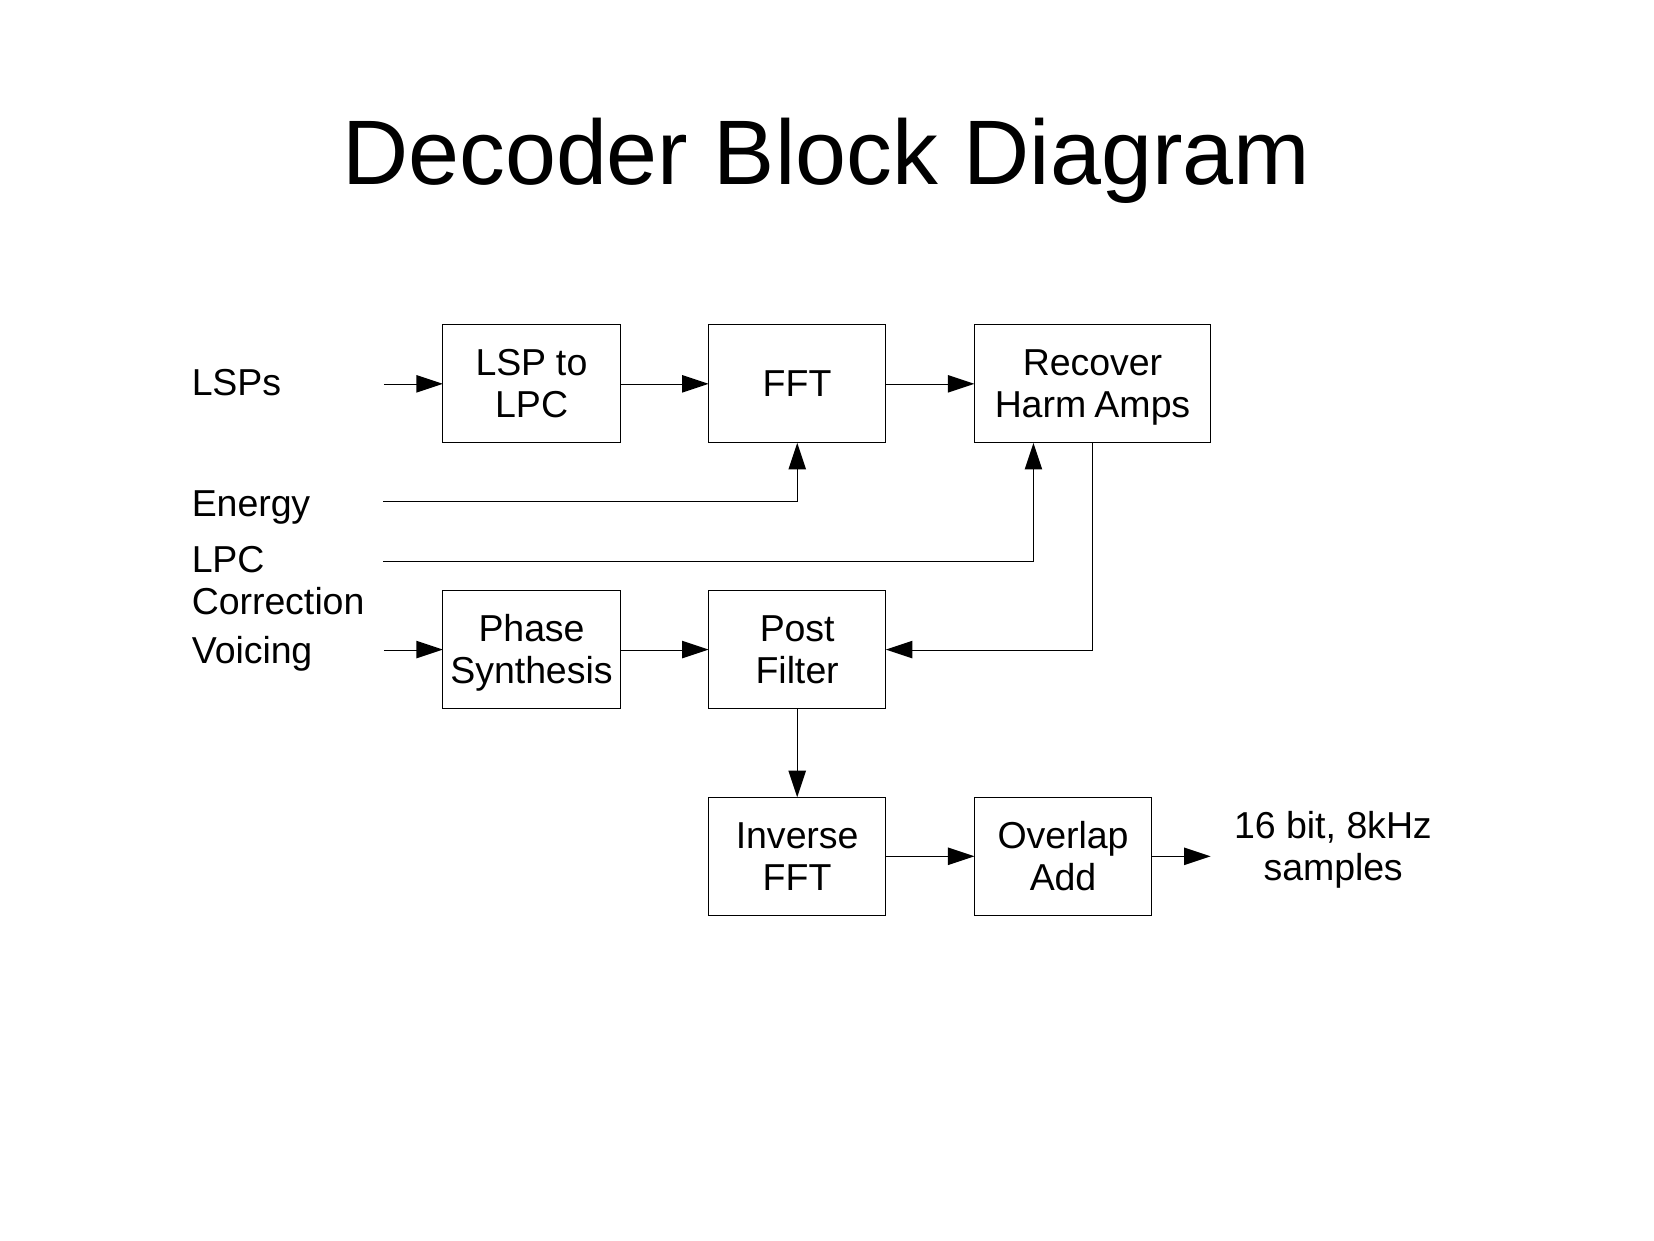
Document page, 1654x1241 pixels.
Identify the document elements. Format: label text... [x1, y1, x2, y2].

text_box Post Filter [708, 590, 886, 709]
text_box LSPs [177, 354, 297, 414]
text_box Voicing [177, 622, 328, 680]
text_box 16 bit, 8kHz samples [1219, 797, 1447, 897]
text_box LSP to LPC [442, 324, 621, 443]
text_box Overlap Add [974, 797, 1152, 916]
text_box FFT [708, 324, 886, 443]
text_box LPC Correction [177, 531, 380, 631]
text_box Recover Harm Amps [974, 324, 1211, 443]
text_box Energy [177, 474, 325, 531]
title Decoder Block Diagram [82, 56, 1571, 250]
text_box Phase Synthesis [442, 590, 621, 709]
text_box Inverse FFT [708, 797, 886, 916]
